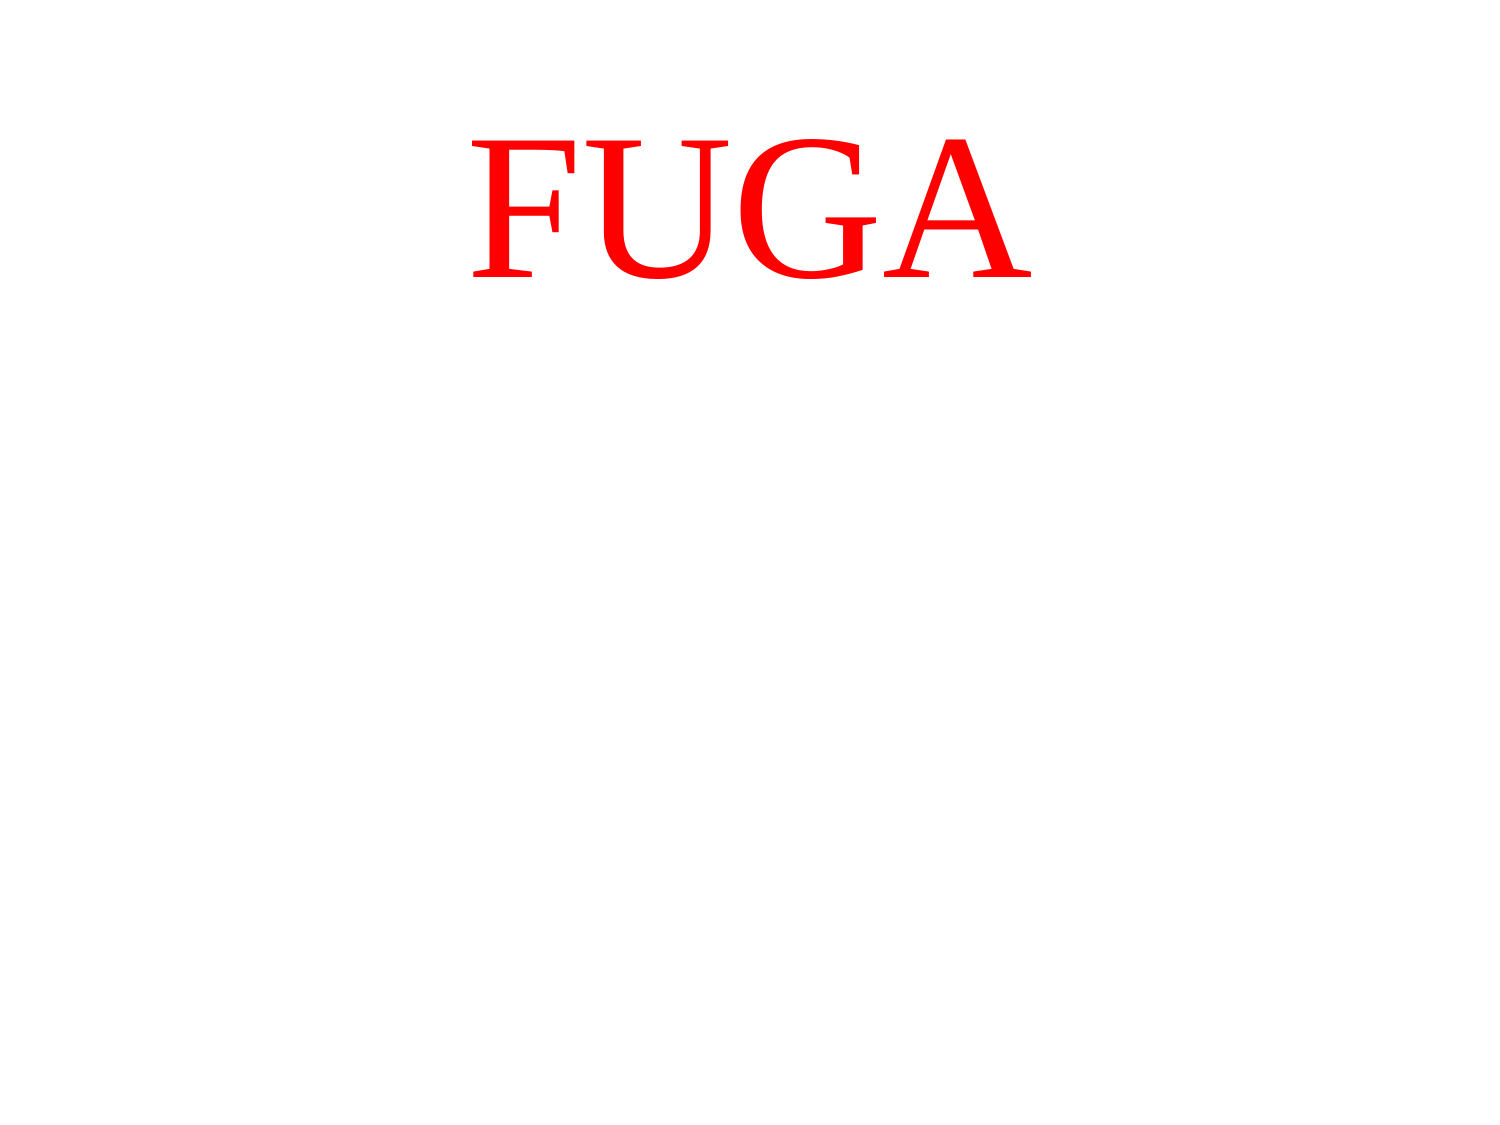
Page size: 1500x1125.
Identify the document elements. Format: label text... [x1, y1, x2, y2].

title FUGA [112, 61, 1388, 327]
